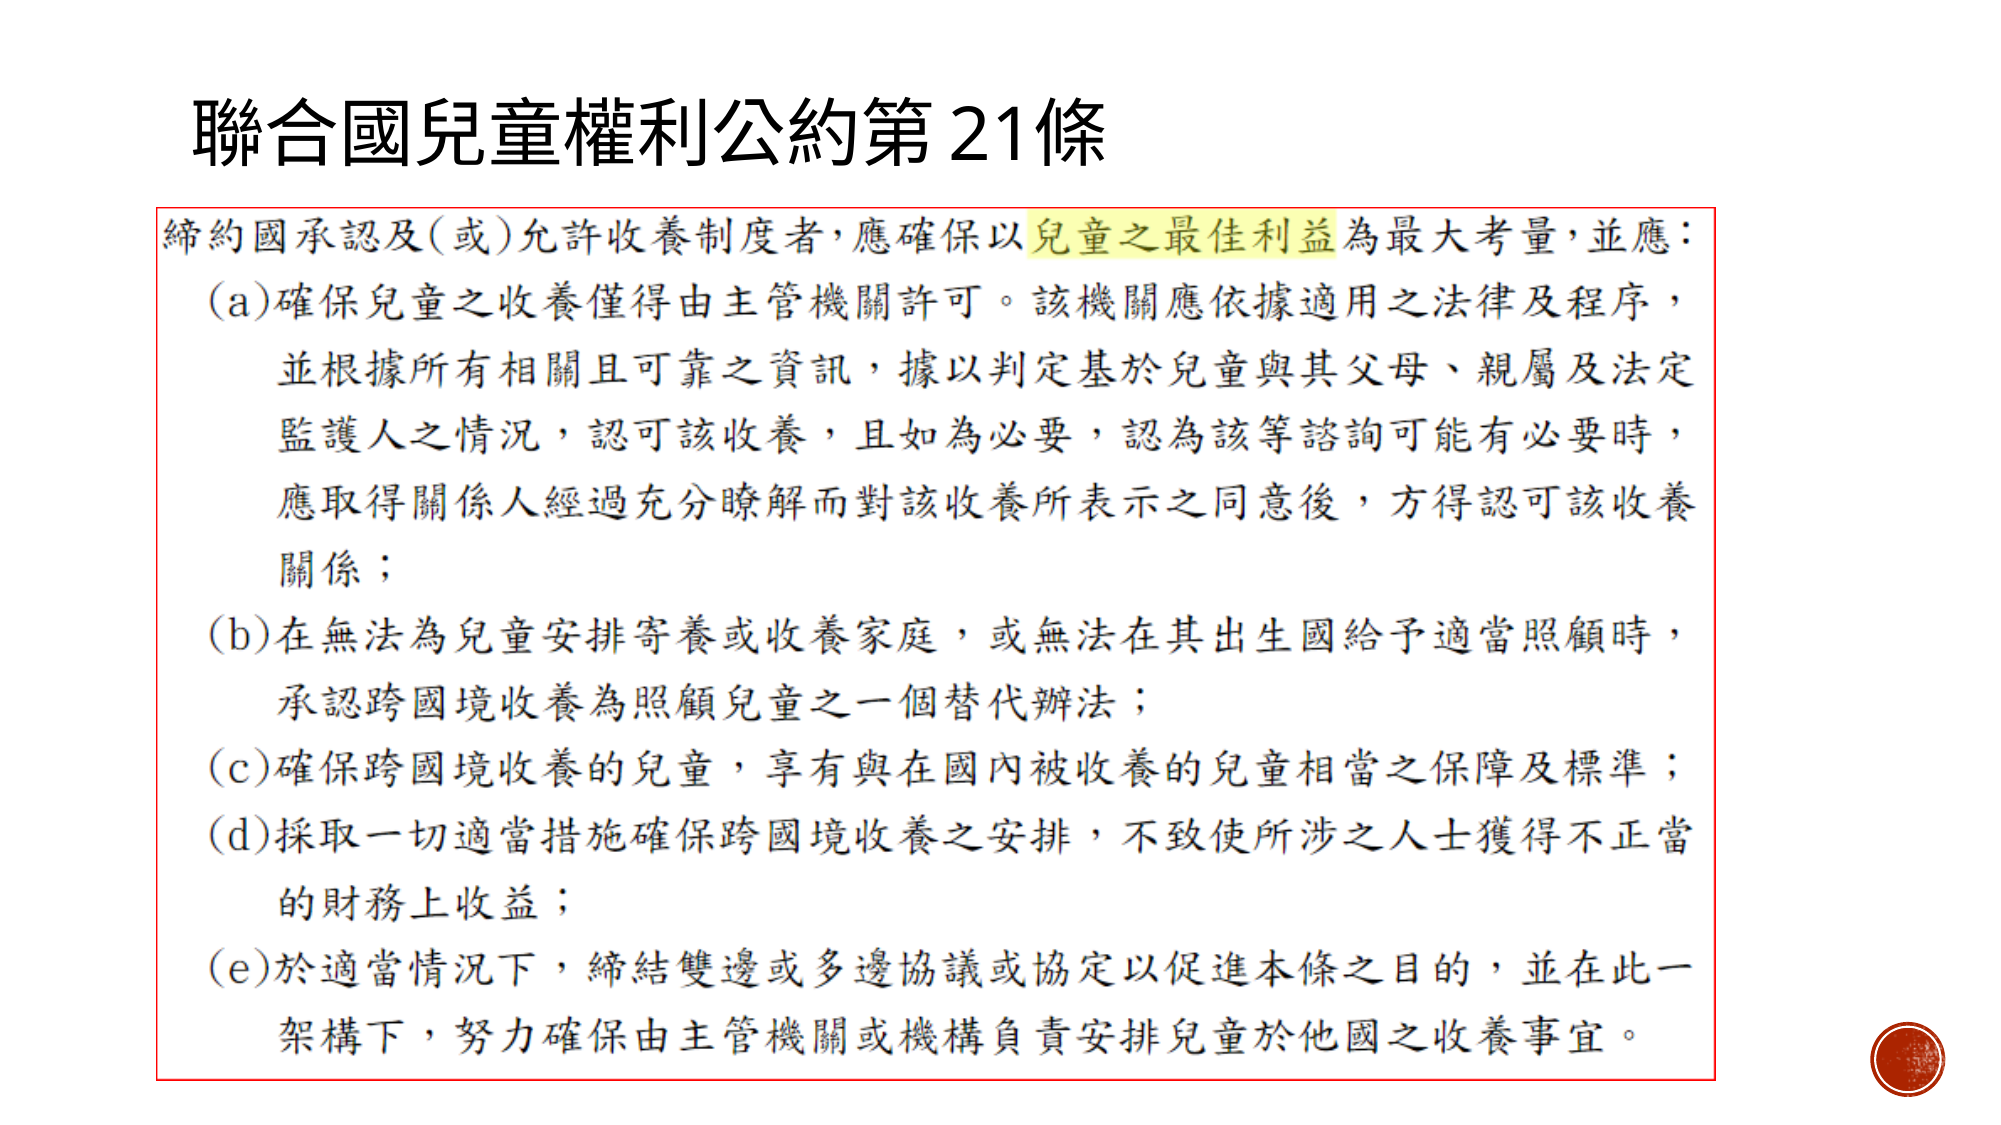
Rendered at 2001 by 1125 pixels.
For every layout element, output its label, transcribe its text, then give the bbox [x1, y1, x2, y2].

title 聯合國兒童權利公約第21條 [175, 79, 1826, 187]
picture [156, 207, 1716, 1081]
